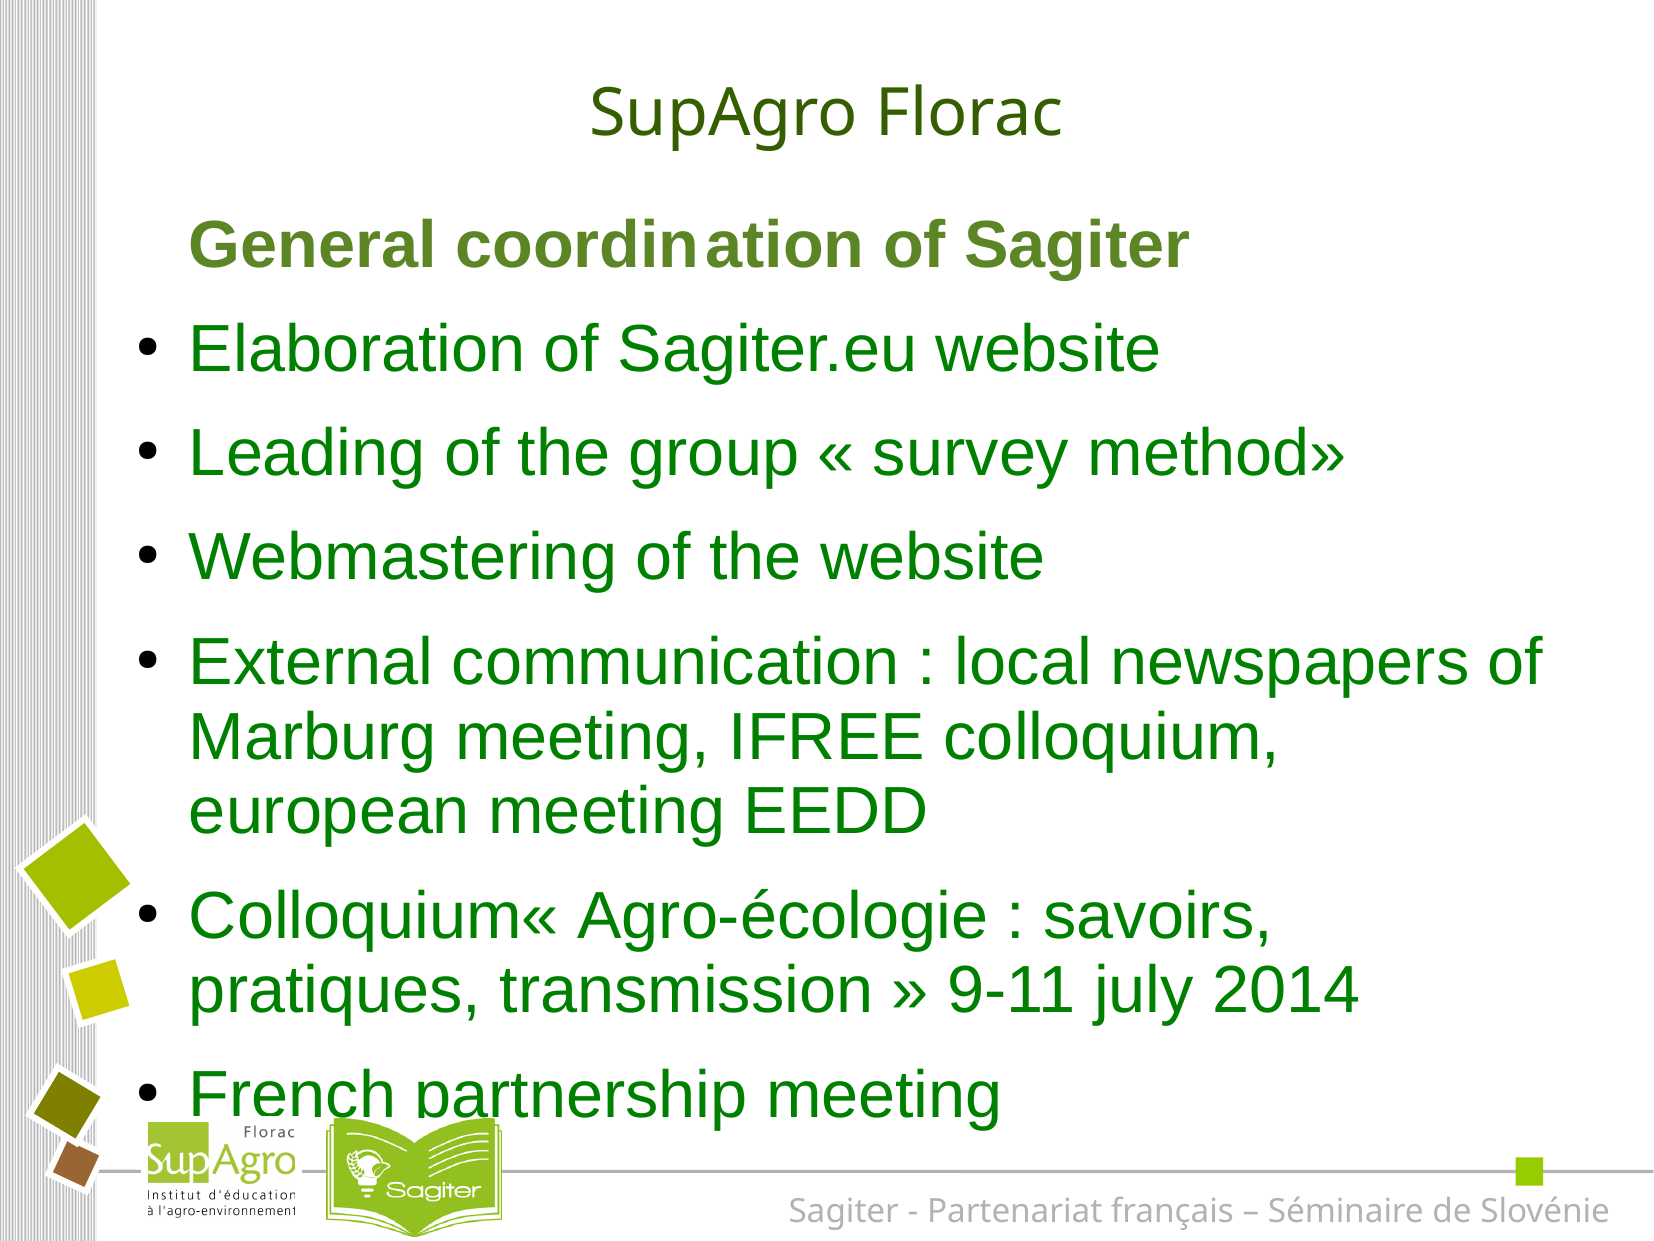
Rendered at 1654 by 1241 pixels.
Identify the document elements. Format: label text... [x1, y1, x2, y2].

text_box Sagiter - Partenariat français – Séminaire de Slovénie [124, 1178, 1627, 1240]
picture [147, 1122, 296, 1218]
title SupAgro Florac [97, 41, 1571, 178]
list General coordin ation of Sagiter Elaboration of Sagiter.eu website Leading of the group « survey method» Webmastering of the website External communication : local newspapers of Marburg meeting, IFREE colloquium, european meeting EEDD Colloquium« Agro-écologie : savoirs, pratiques, transmission » 9-11 july 2014 French partnership meeting [118, 206, 1571, 1109]
text_box [0, 0, 118, 1241]
text_box [1515, 1157, 1544, 1186]
picture [326, 1118, 502, 1237]
